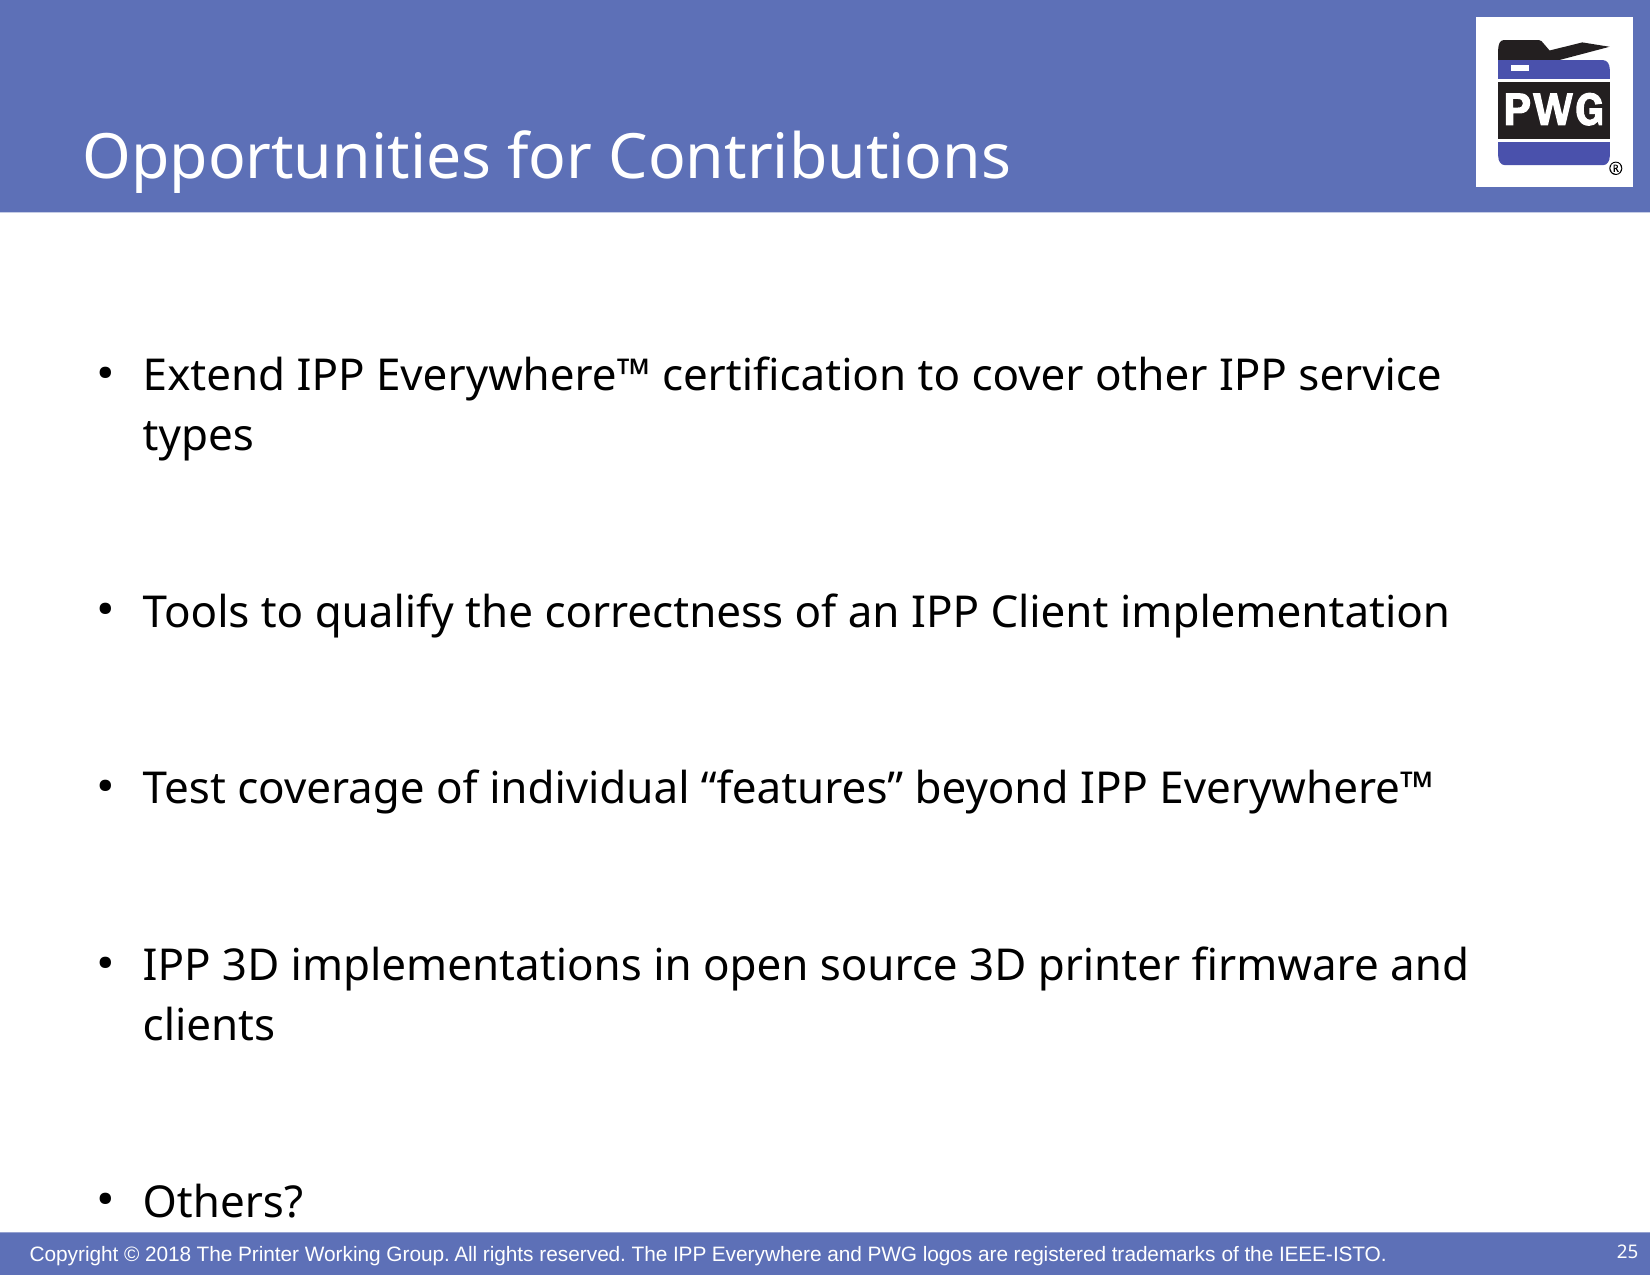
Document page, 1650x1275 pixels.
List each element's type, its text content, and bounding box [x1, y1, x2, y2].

title Opportunities for Contributions [82, 8, 1449, 198]
list Extend IPP Everywhere™ certification to cover other IPP service types Tools to qualify the correctness of an IPP Client implementation Test coverage of individual “features” beyond IPP Everywhere™ IPP 3D implementations in open source 3D printer firmware and clients Others? [82, 254, 1568, 1233]
